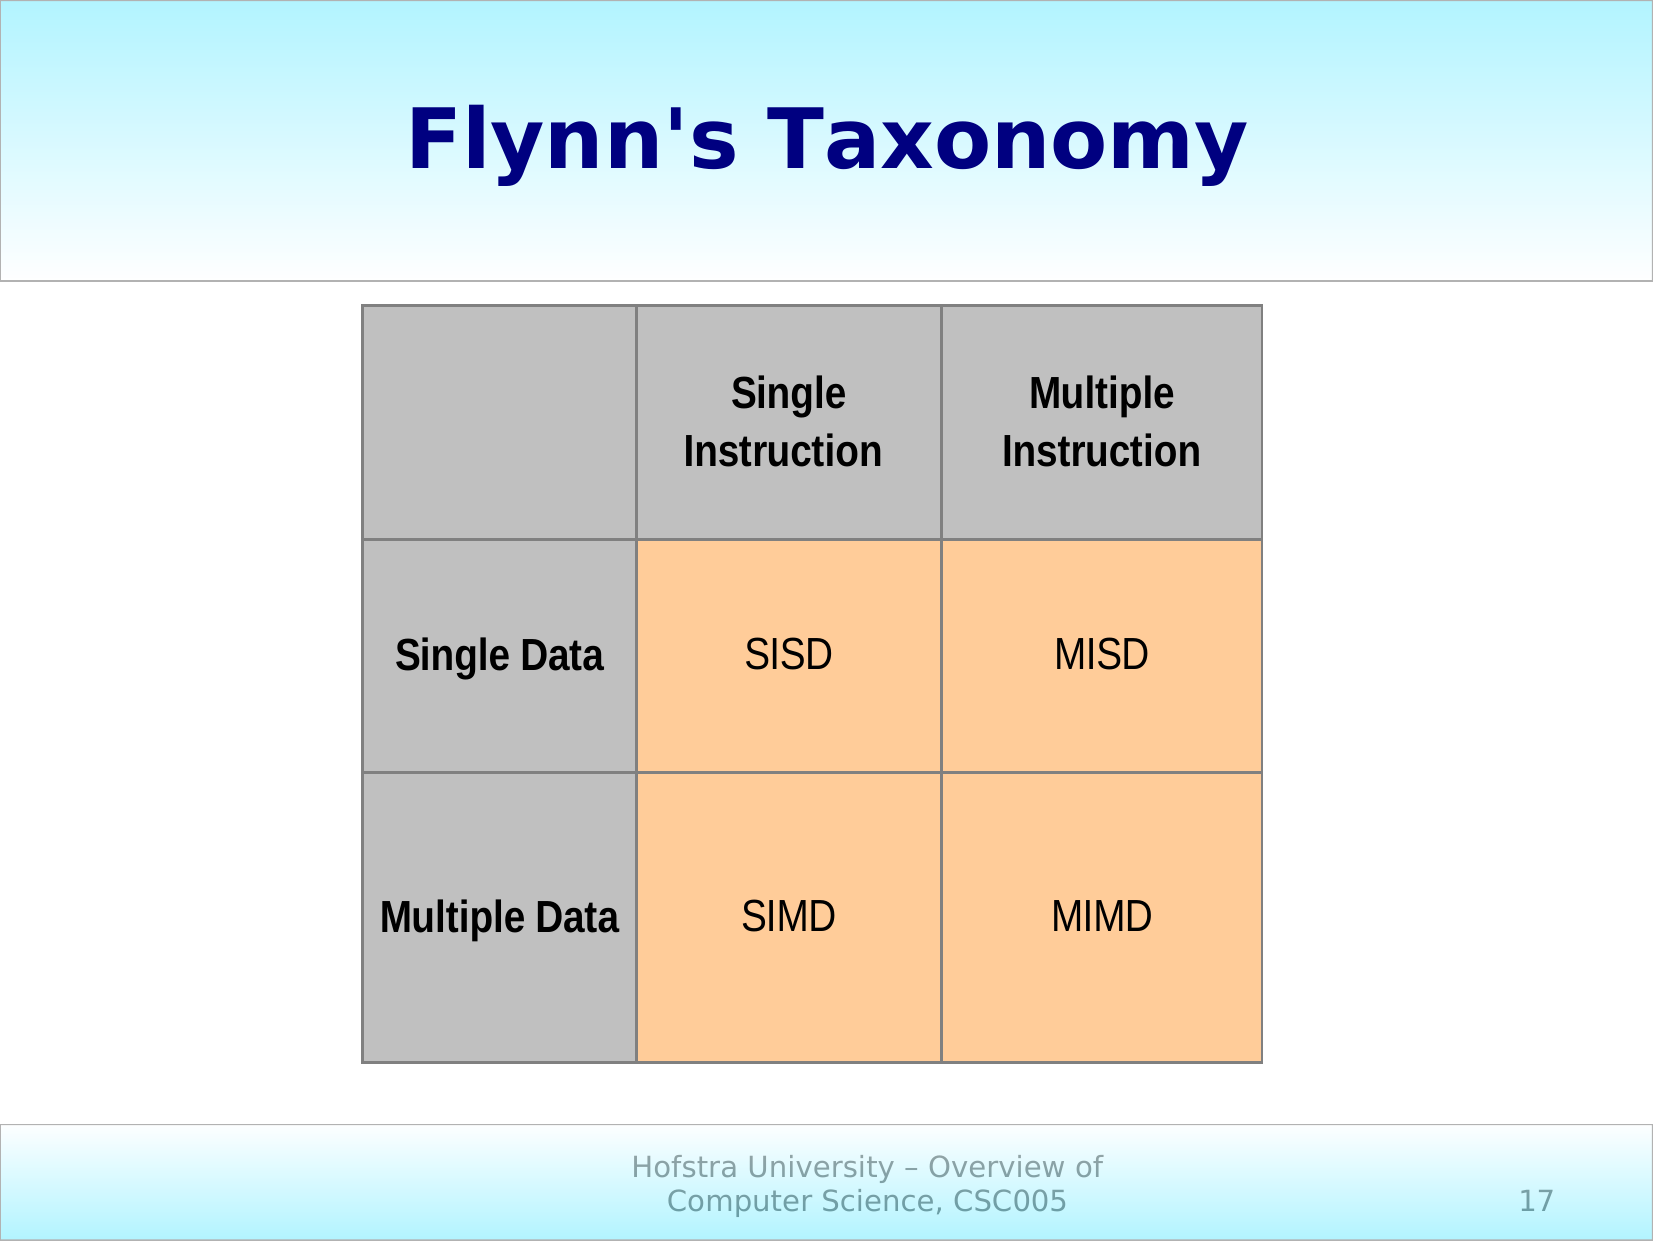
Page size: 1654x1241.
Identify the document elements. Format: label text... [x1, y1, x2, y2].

title Flynn's Taxonomy [78, 77, 1576, 203]
chart [361, 303, 1265, 1065]
